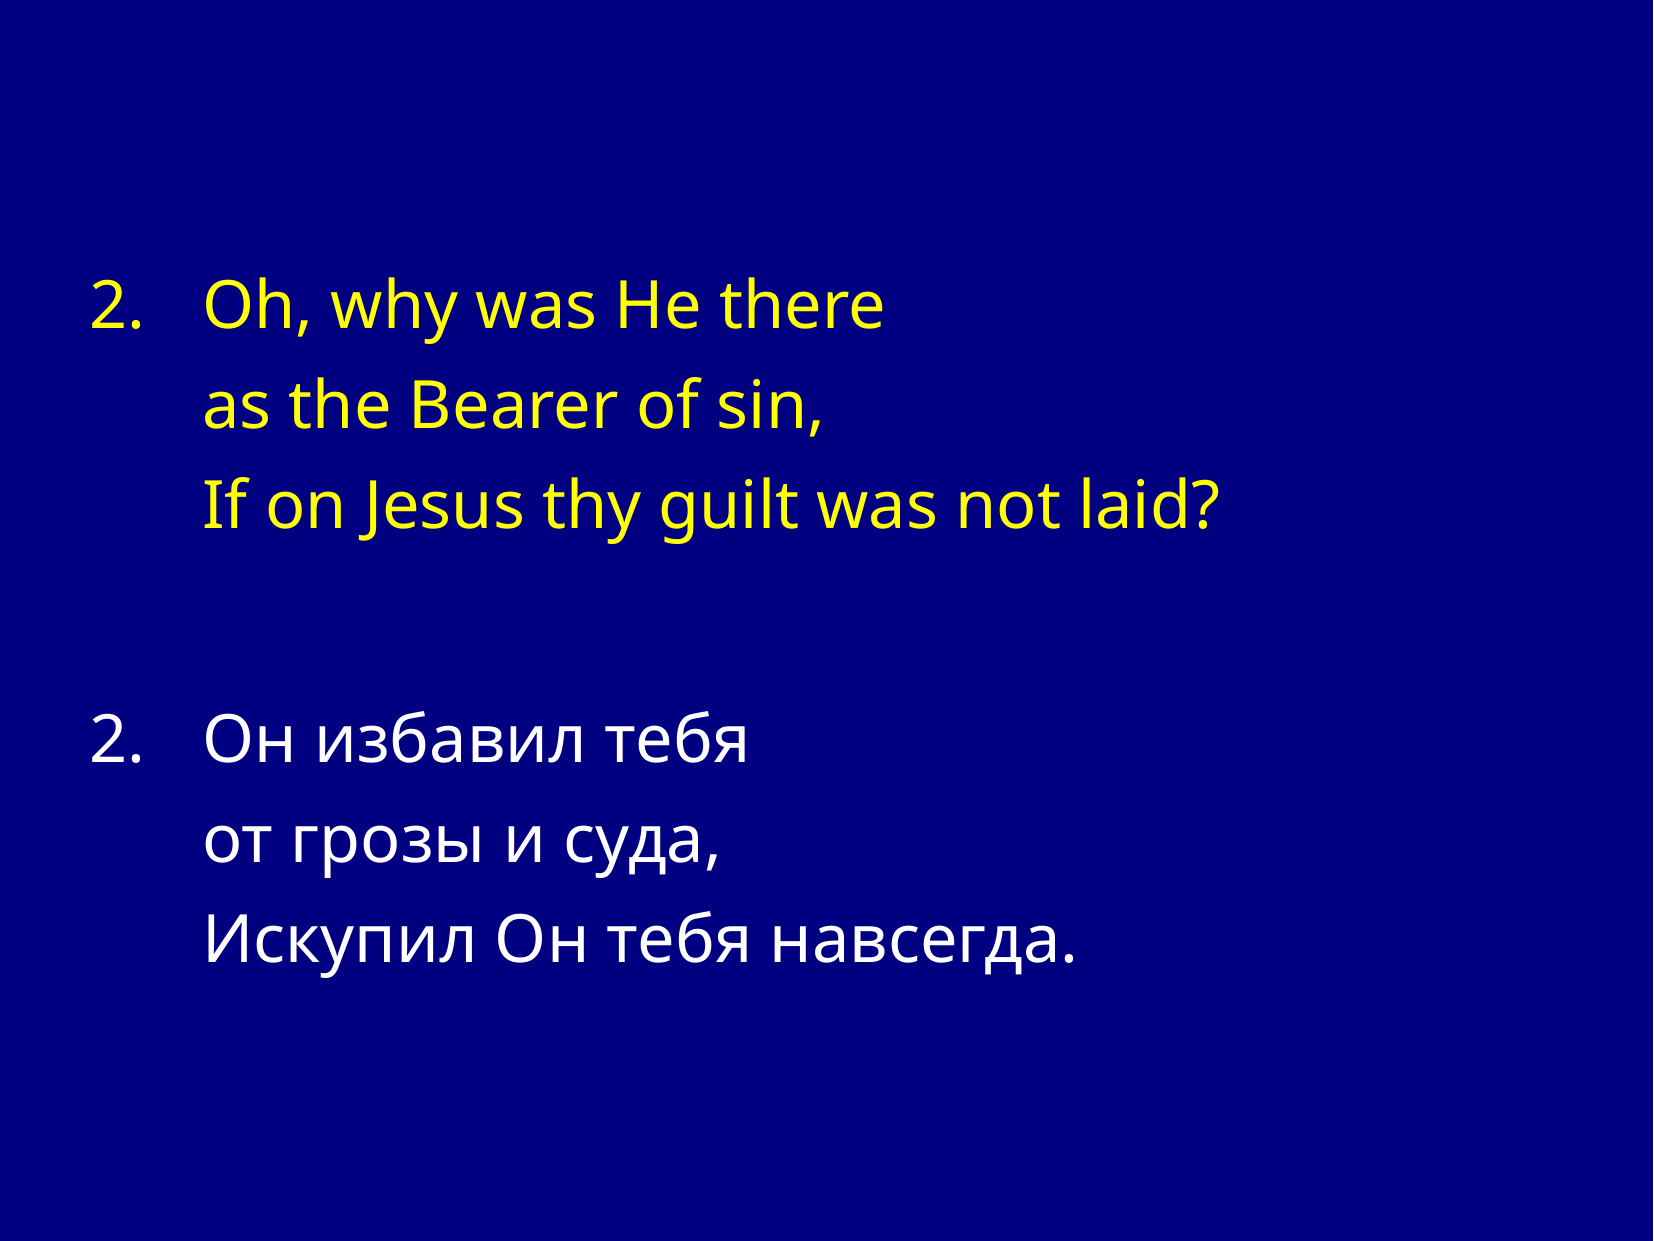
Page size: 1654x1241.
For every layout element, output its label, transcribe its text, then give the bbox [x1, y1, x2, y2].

text_box 2. Он избавил тебя от грозы и суда, Искупил Он тебя навсегда. [75, 675, 1576, 1163]
text_box 2. Oh, why was He there as the Bearer of sin, If on Jesus thy guilt was not laid? [75, 150, 1576, 638]
